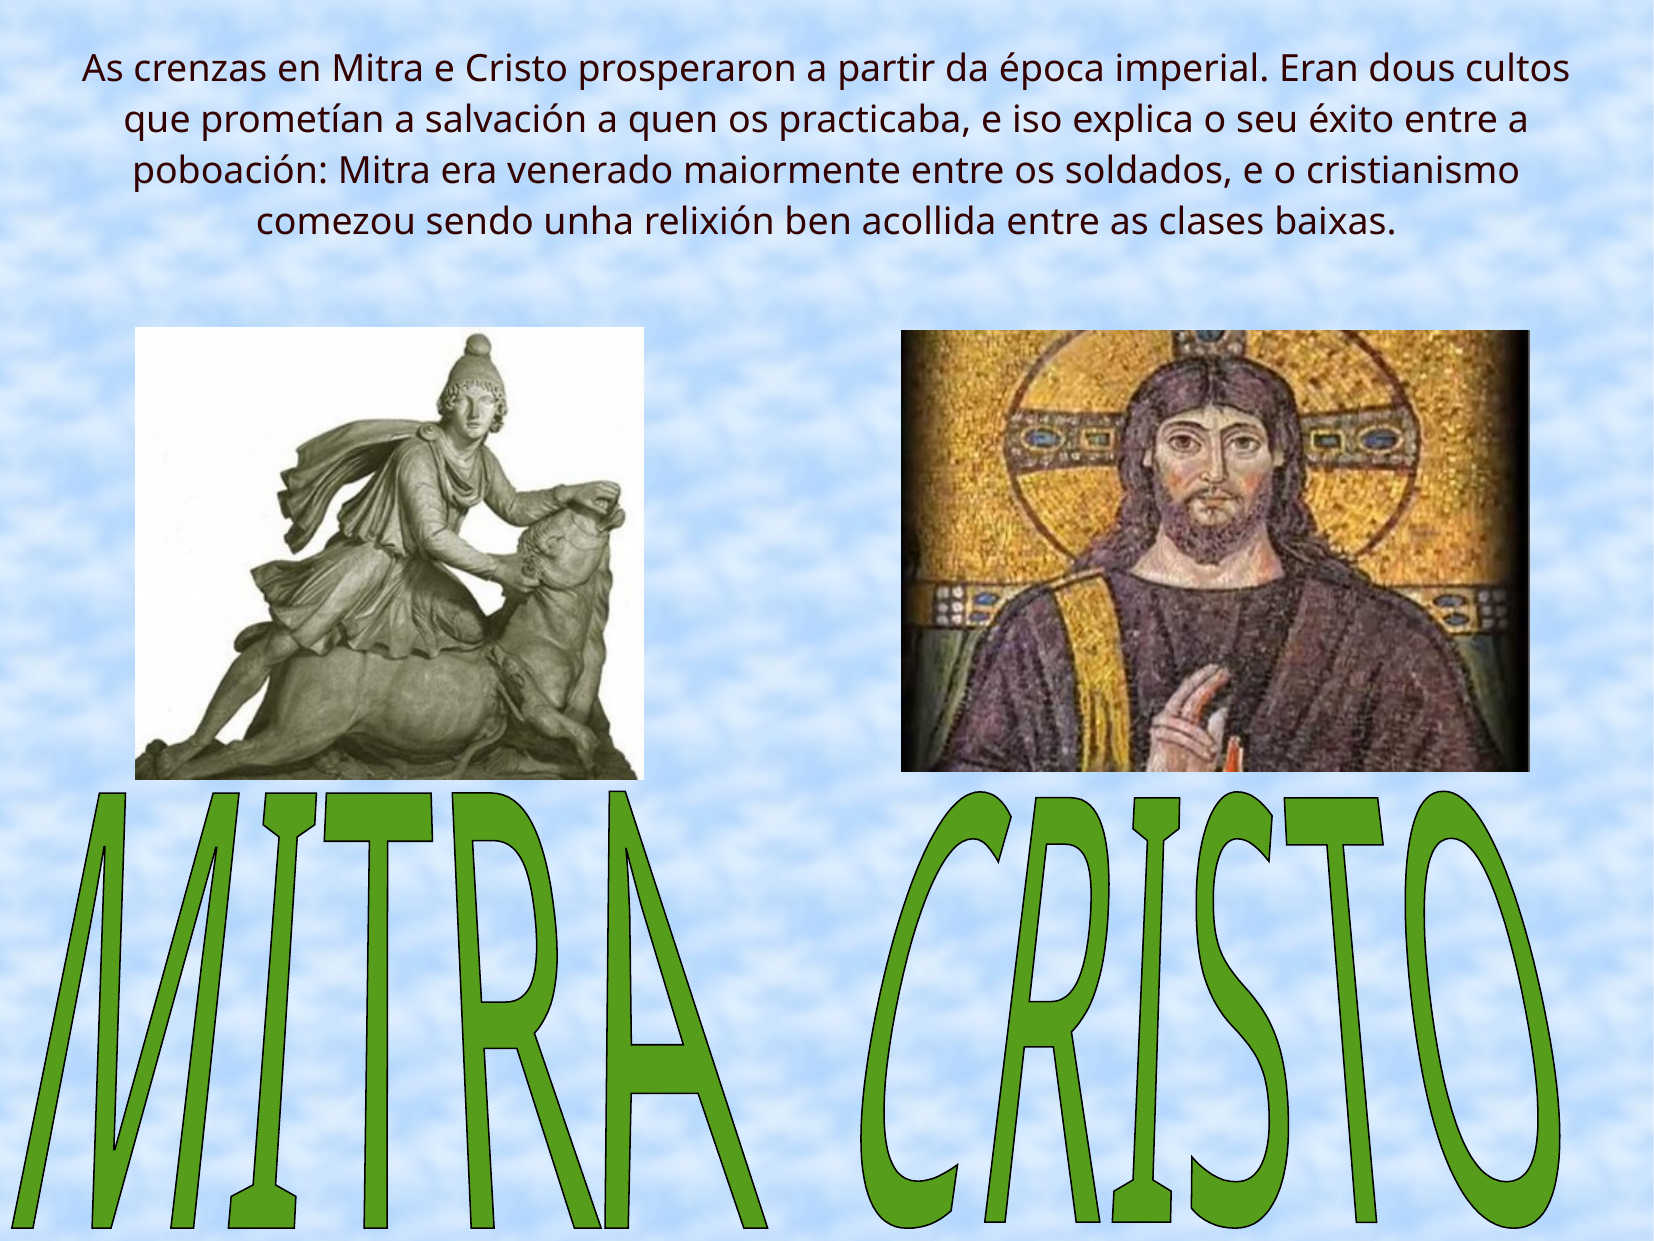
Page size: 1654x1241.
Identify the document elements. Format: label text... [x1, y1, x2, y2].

text_box CRISTO [1284, 797, 1384, 1223]
text_box MITRA [11, 793, 239, 1229]
text_box As crenzas en Mitra e Cristo prosperaron a partir da época imperial. Eran dous cultos que prometían a salvación a quen os practicaba, e iso explica o seu éxito entre a poboación: Mitra era venerado maiormente entre os soldados, e o cristianismo comezou sendo unha relixión ben acollida entre as clases baixas. [35, 33, 1619, 311]
text_box MITRA [452, 792, 602, 1229]
text_box CRISTO [984, 797, 1109, 1223]
text_box MITRA [605, 791, 768, 1229]
text_box CRISTO [1191, 791, 1289, 1229]
text_box MITRA [228, 793, 317, 1229]
text_box CRISTO [1112, 797, 1180, 1223]
text_box CRISTO [860, 791, 1012, 1229]
picture [0, 0, 1654, 1241]
text_box MITRA [324, 793, 433, 1229]
text_box CRISTO [1405, 791, 1560, 1229]
